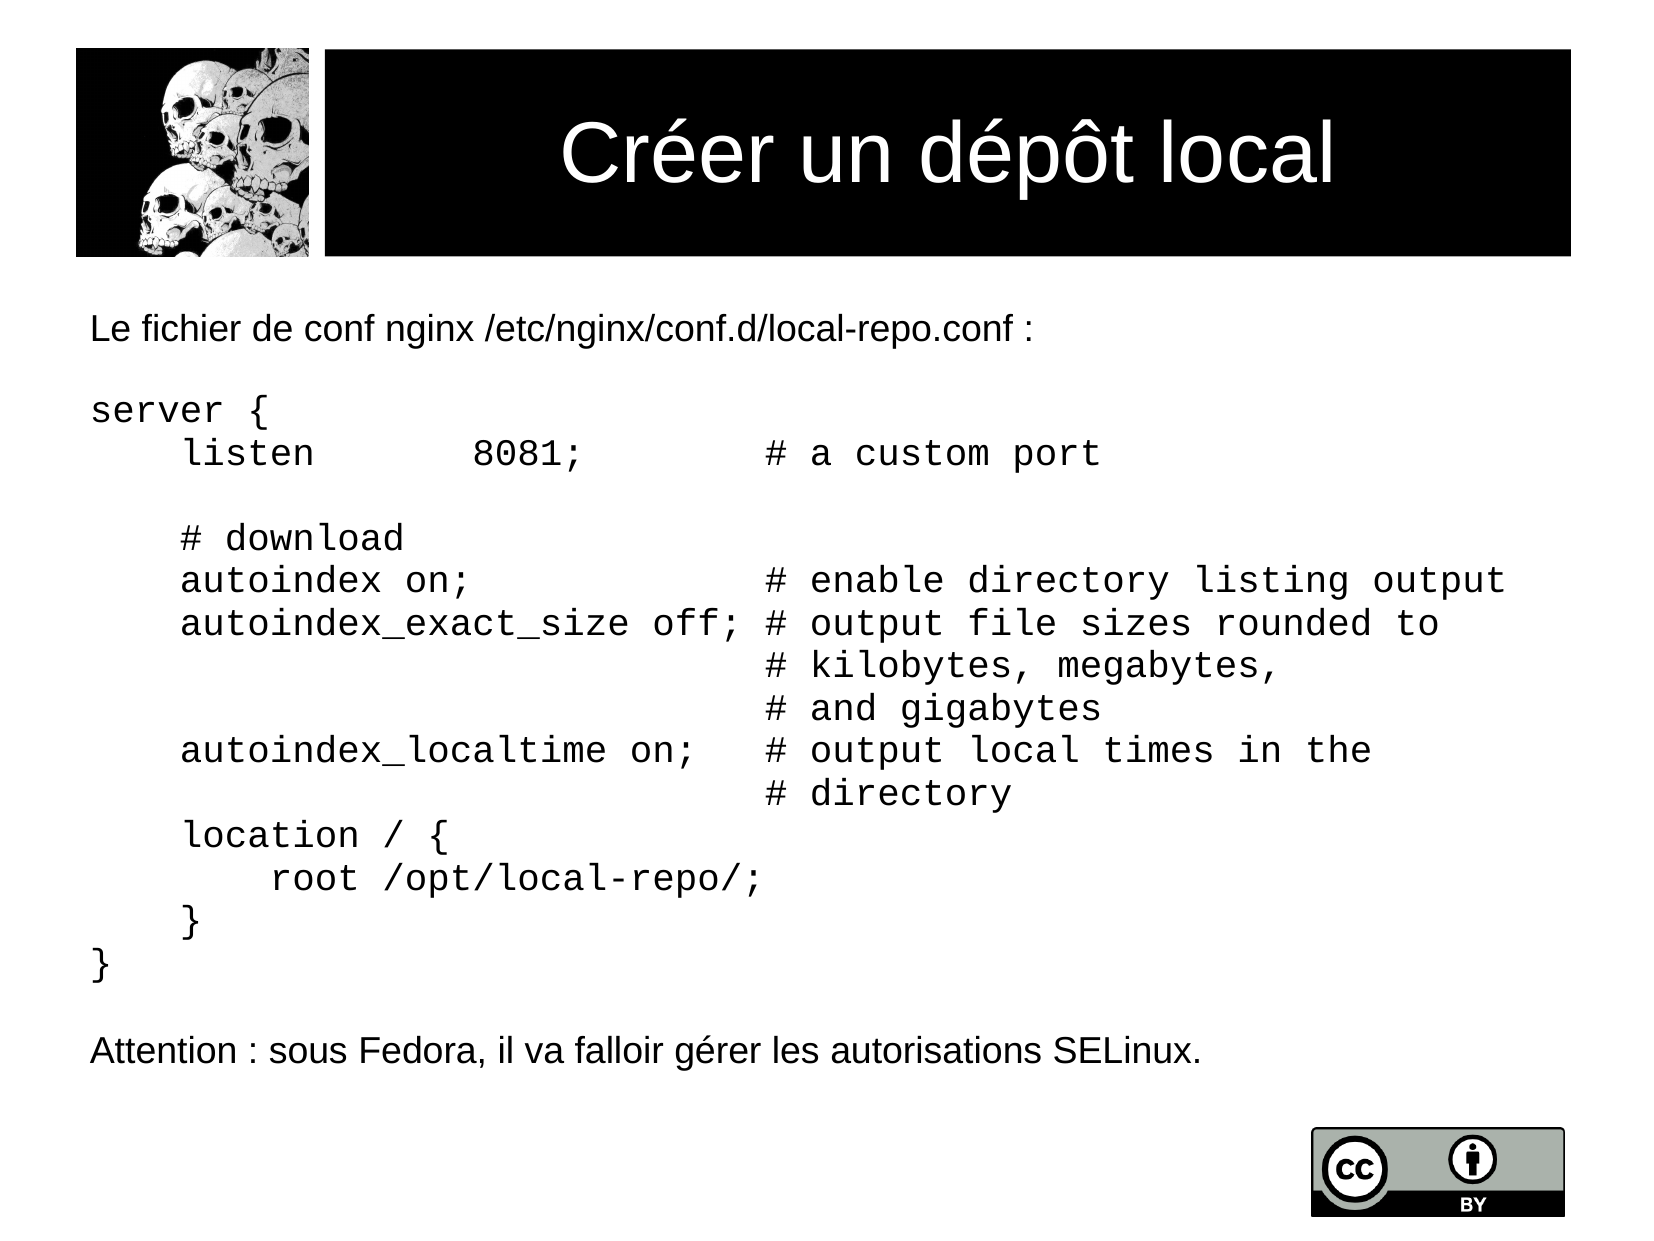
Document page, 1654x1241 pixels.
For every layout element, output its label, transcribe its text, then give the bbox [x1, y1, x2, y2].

text_box Le fichier de conf nginx /etc/nginx/conf.d/local-repo.conf : server { listen 8081; # a custom port # download autoindex on; # enable directory listing output autoindex_exact_size off; # output file sizes rounded to # kilobytes, megabytes, # and gigabytes autoindex_localtime on; # output local times in the # directory location / { root /opt/local-repo/; } } Attention : sous Fedora, il va falloir gérer les autorisations SELinux. [75, 300, 1576, 1079]
title Créer un dépôt local [324, 49, 1571, 257]
picture [1311, 1127, 1565, 1217]
picture [76, 48, 309, 257]
